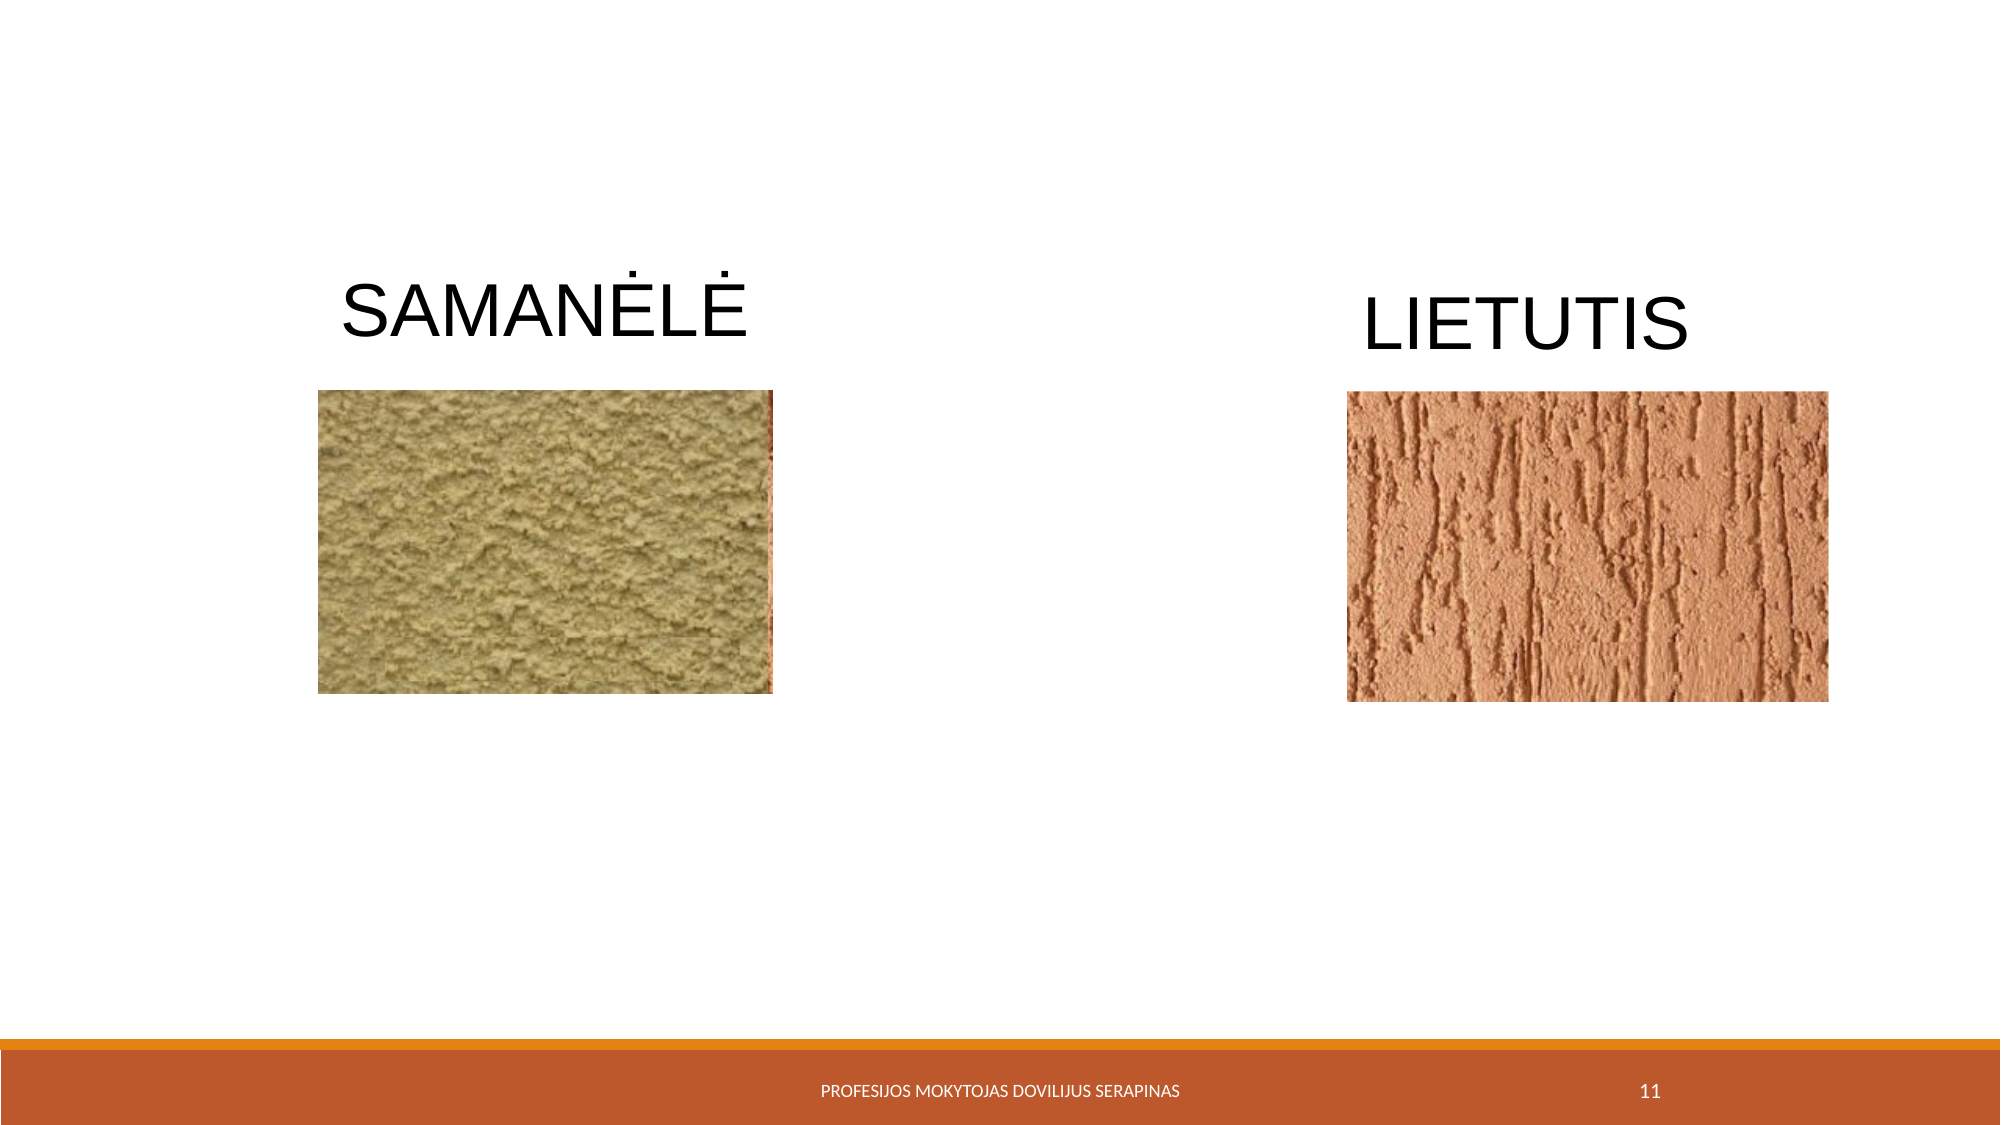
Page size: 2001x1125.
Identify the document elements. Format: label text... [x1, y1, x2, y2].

picture [318, 390, 773, 694]
text_box Profesijos Mokytojas Dovilijus Serapinas [604, 1059, 1396, 1120]
text_box [1624, 1059, 1840, 1120]
text_box SAMANĖLĖ [325, 253, 773, 360]
picture [1347, 390, 1832, 702]
text_box LIETUTIS [1347, 266, 1861, 373]
